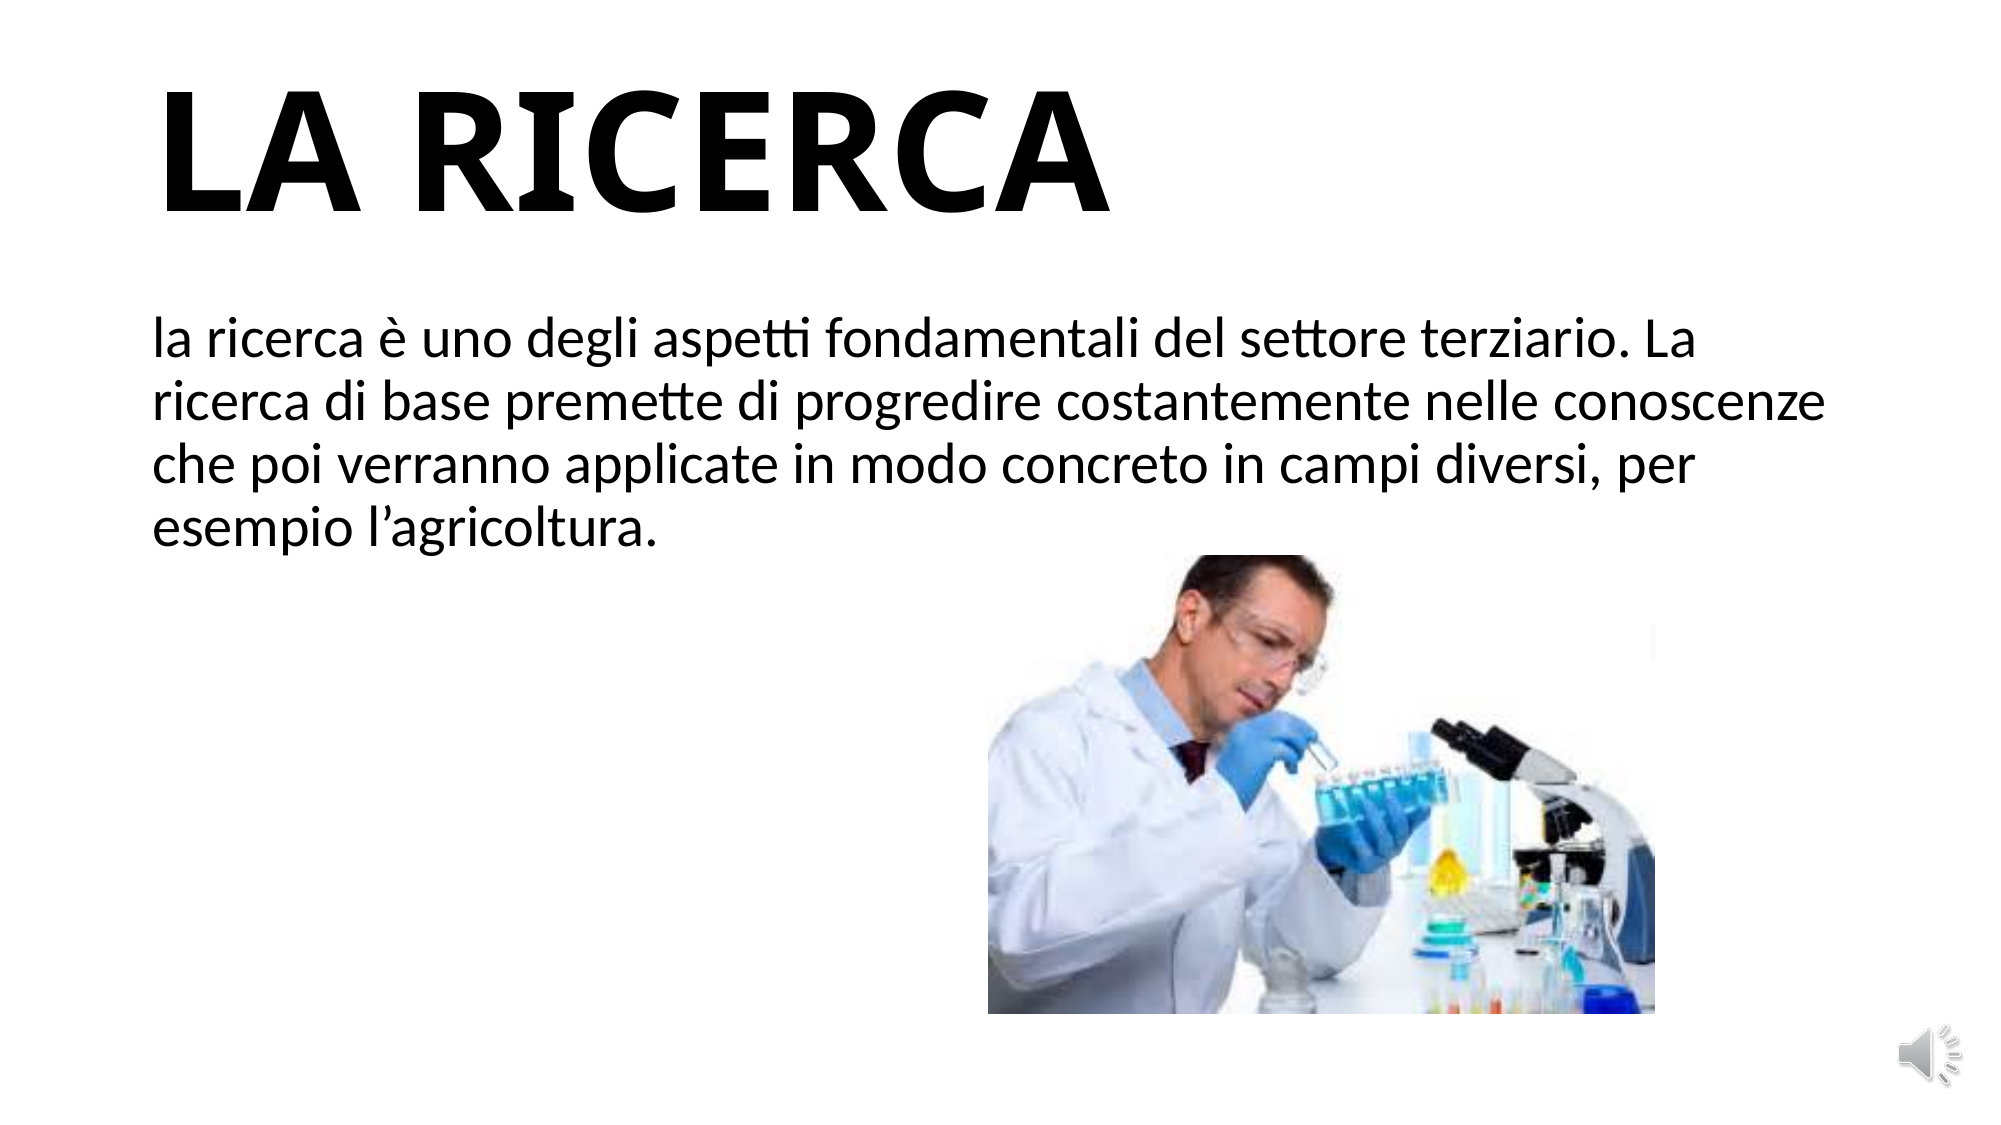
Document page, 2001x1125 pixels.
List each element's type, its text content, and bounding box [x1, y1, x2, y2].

list la ricerca è uno degli aspetti fondamentali del settore terziario. La ricerca di base premette di progredire costantemente nelle conoscenze che poi verranno applicate in modo concreto in campi diversi, per esempio l’agricoltura. [137, 299, 1863, 1048]
picture [1897, 1022, 1965, 1090]
picture [988, 555, 1655, 1014]
title LA RICERCA [137, 59, 1863, 278]
